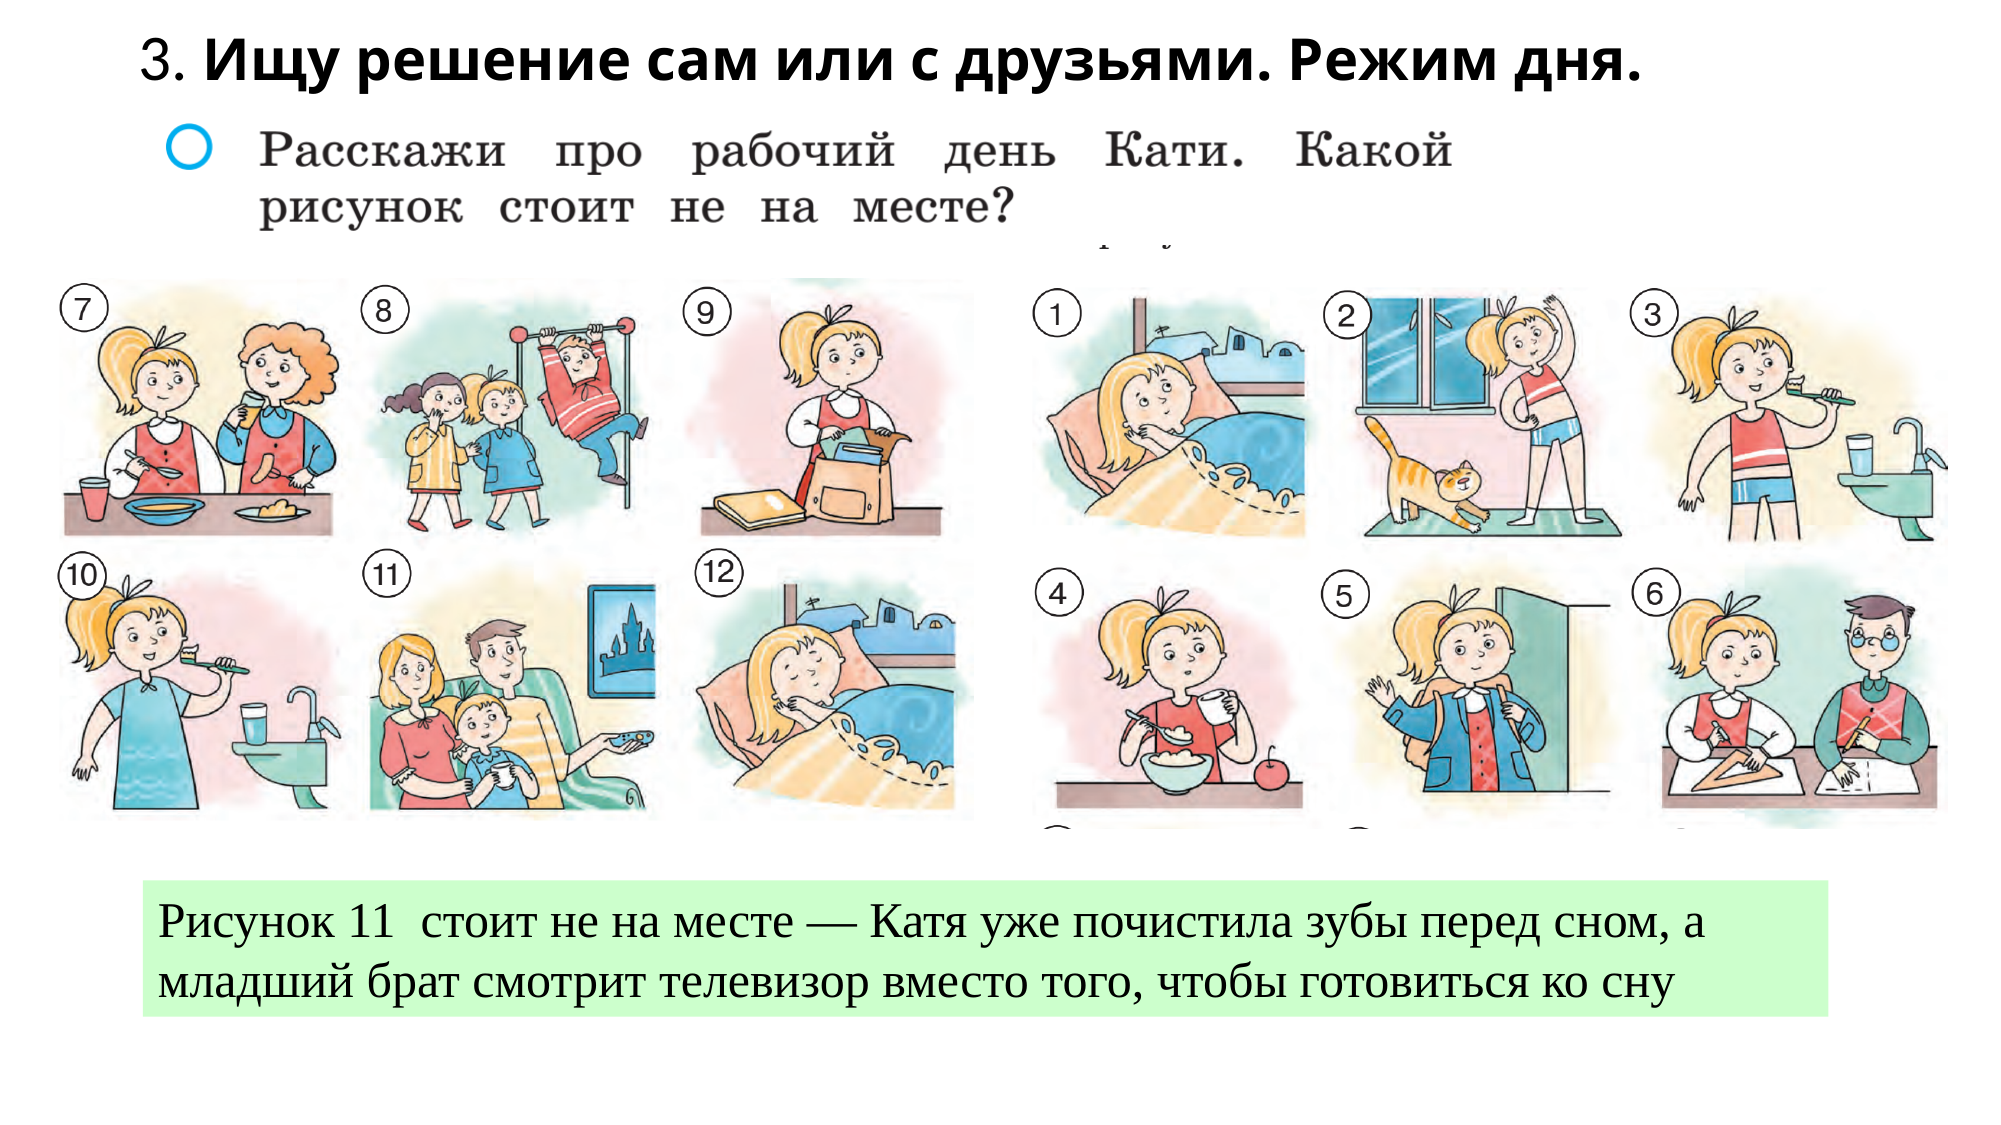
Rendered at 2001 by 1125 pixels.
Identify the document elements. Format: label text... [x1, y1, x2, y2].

text_box Рисунок 11 стоит не на месте — Катя уже почистила зубы перед сном, а младший брат смотрит телевизор вместо того, чтобы готовиться ко сну [142, 880, 1829, 1017]
title 3. Ищу решение сам или с друзьями. Режим дня. [123, 15, 1849, 103]
picture [13, 114, 1974, 829]
